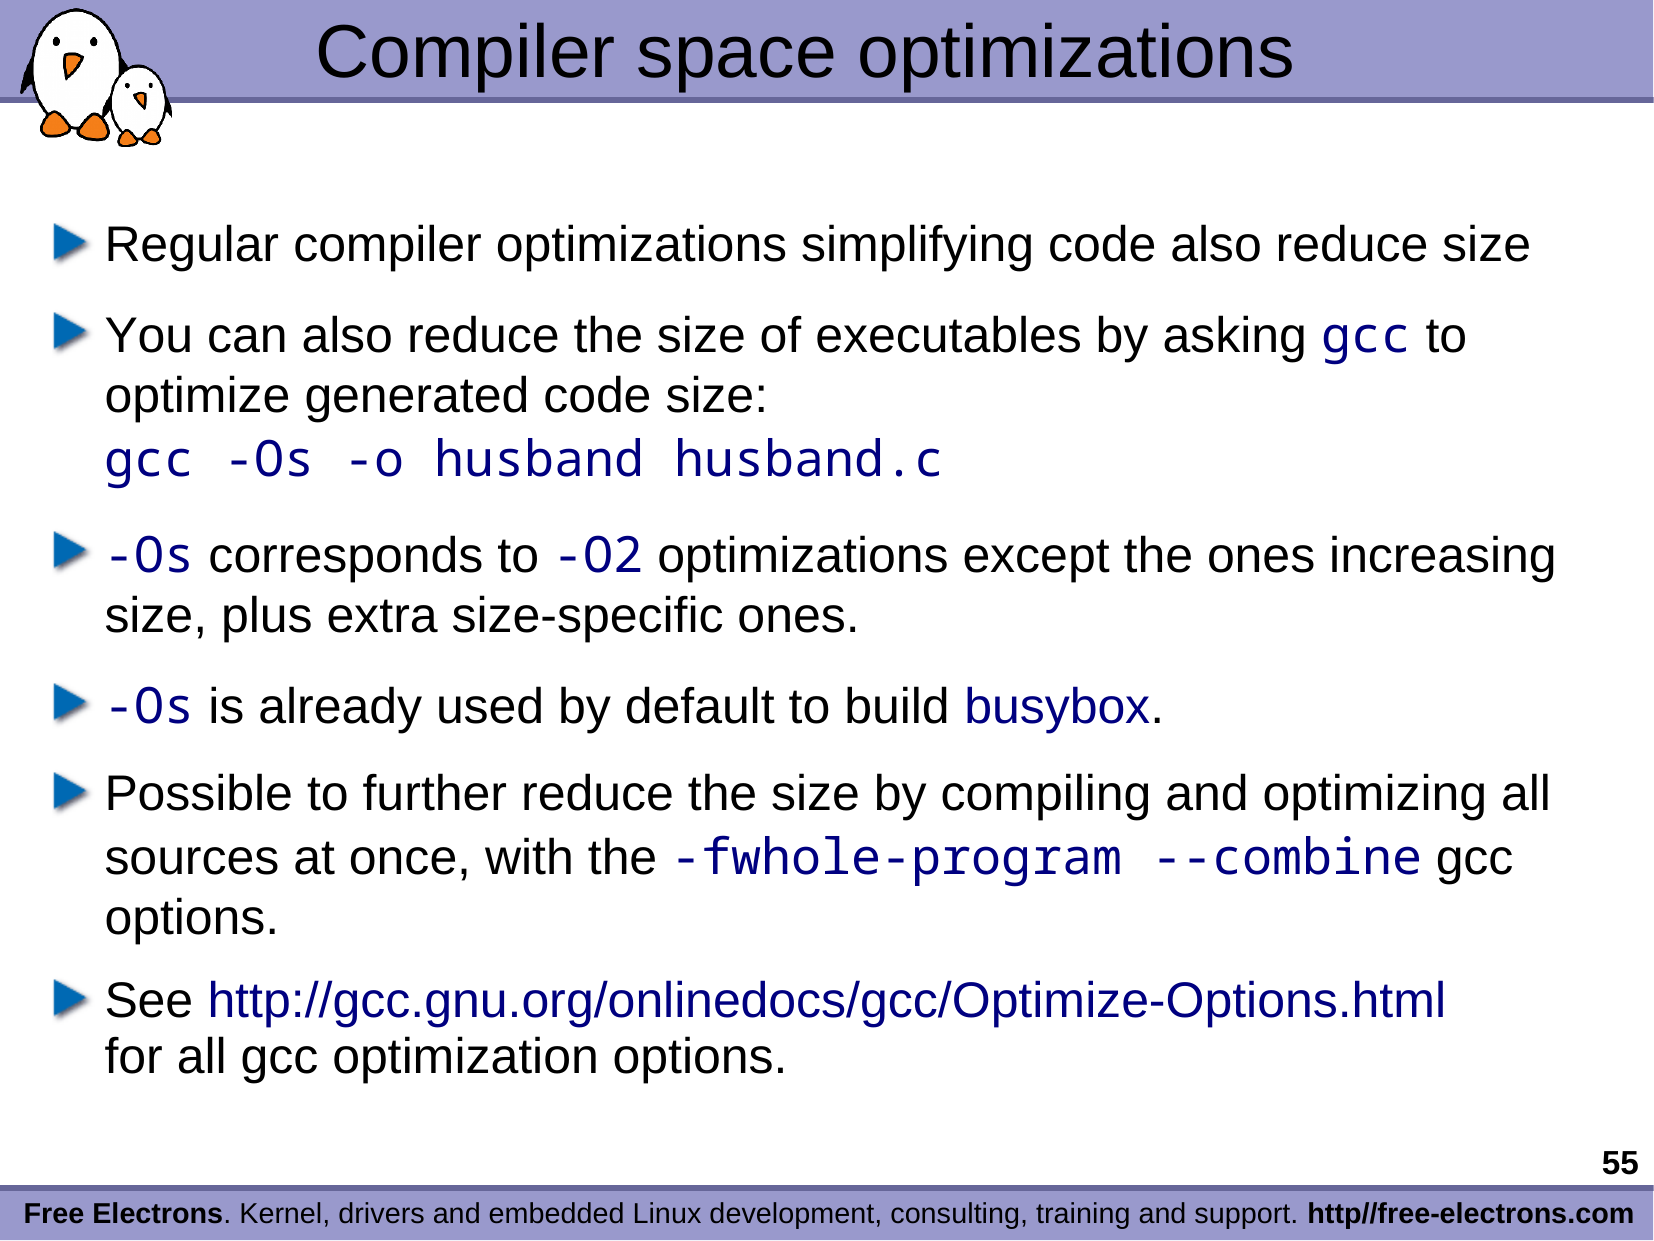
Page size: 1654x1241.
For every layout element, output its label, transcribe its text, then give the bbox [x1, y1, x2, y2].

list Regular compiler optimizations simplifying code also reduce size You can also reduce the size of executables by asking gcc to optimize generated code size: gcc -Os -o husband husband.c -Os corresponds to -O2 optimizations except the ones increasing size, plus extra size-specific ones. -Os is already used by default to build busybox. Possible to further reduce the size by compiling and optimizing all sources at once, with the -fwhole-program --combine gcc options. See http://gcc.gnu.org/onlinedocs/gcc/Optimize-Options.html for all gcc optimization options. [33, 216, 1622, 1096]
title Compiler space optimizations [60, 0, 1551, 103]
picture [20, 8, 172, 147]
